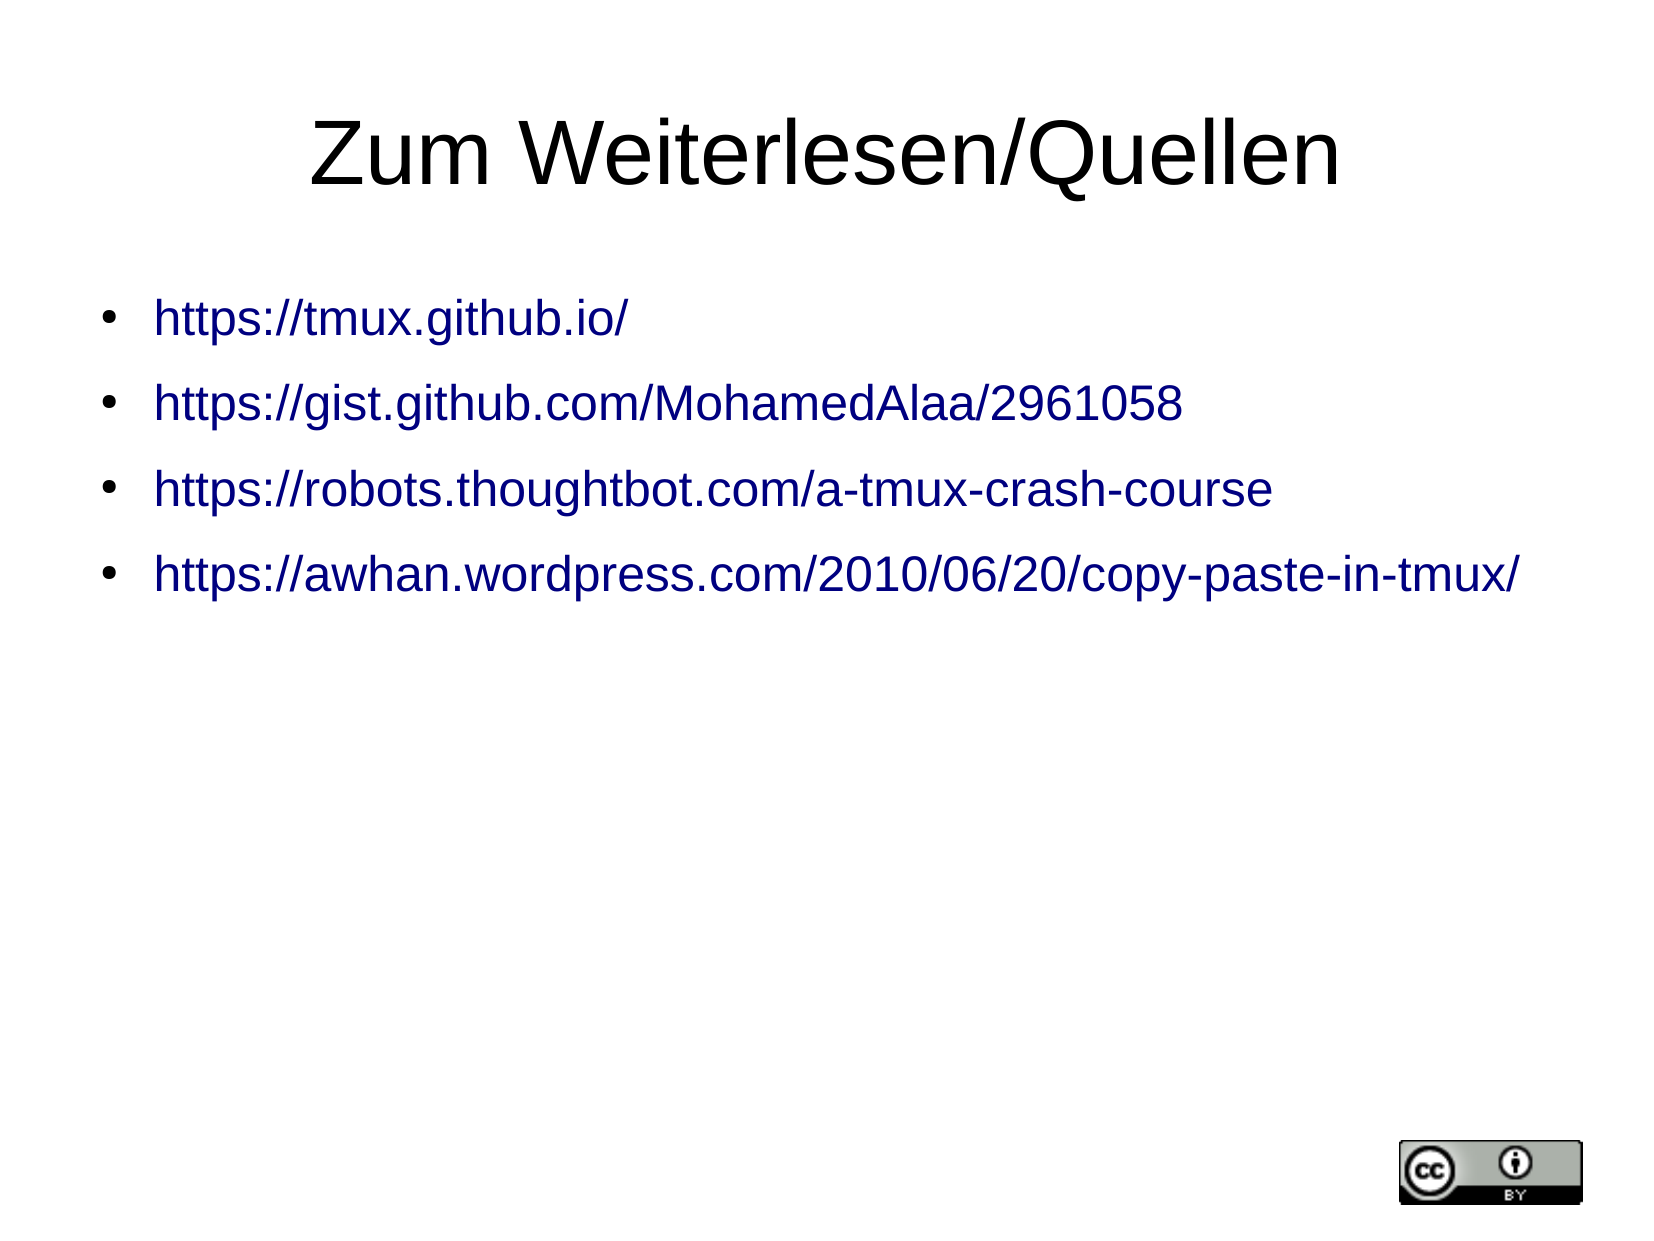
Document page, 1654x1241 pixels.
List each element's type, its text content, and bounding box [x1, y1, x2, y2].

title Zum Weiterlesen/Quellen [82, 49, 1571, 257]
list https://tmux.github.io/ https://gist.github.com/MohamedAlaa/2961058 https://robots.thoughtbot.com/a-tmux-crash-course https://awhan.wordpress.com/2010/06/20/copy-paste-in-tmux/ [82, 290, 1571, 1010]
picture [1399, 1140, 1583, 1205]
